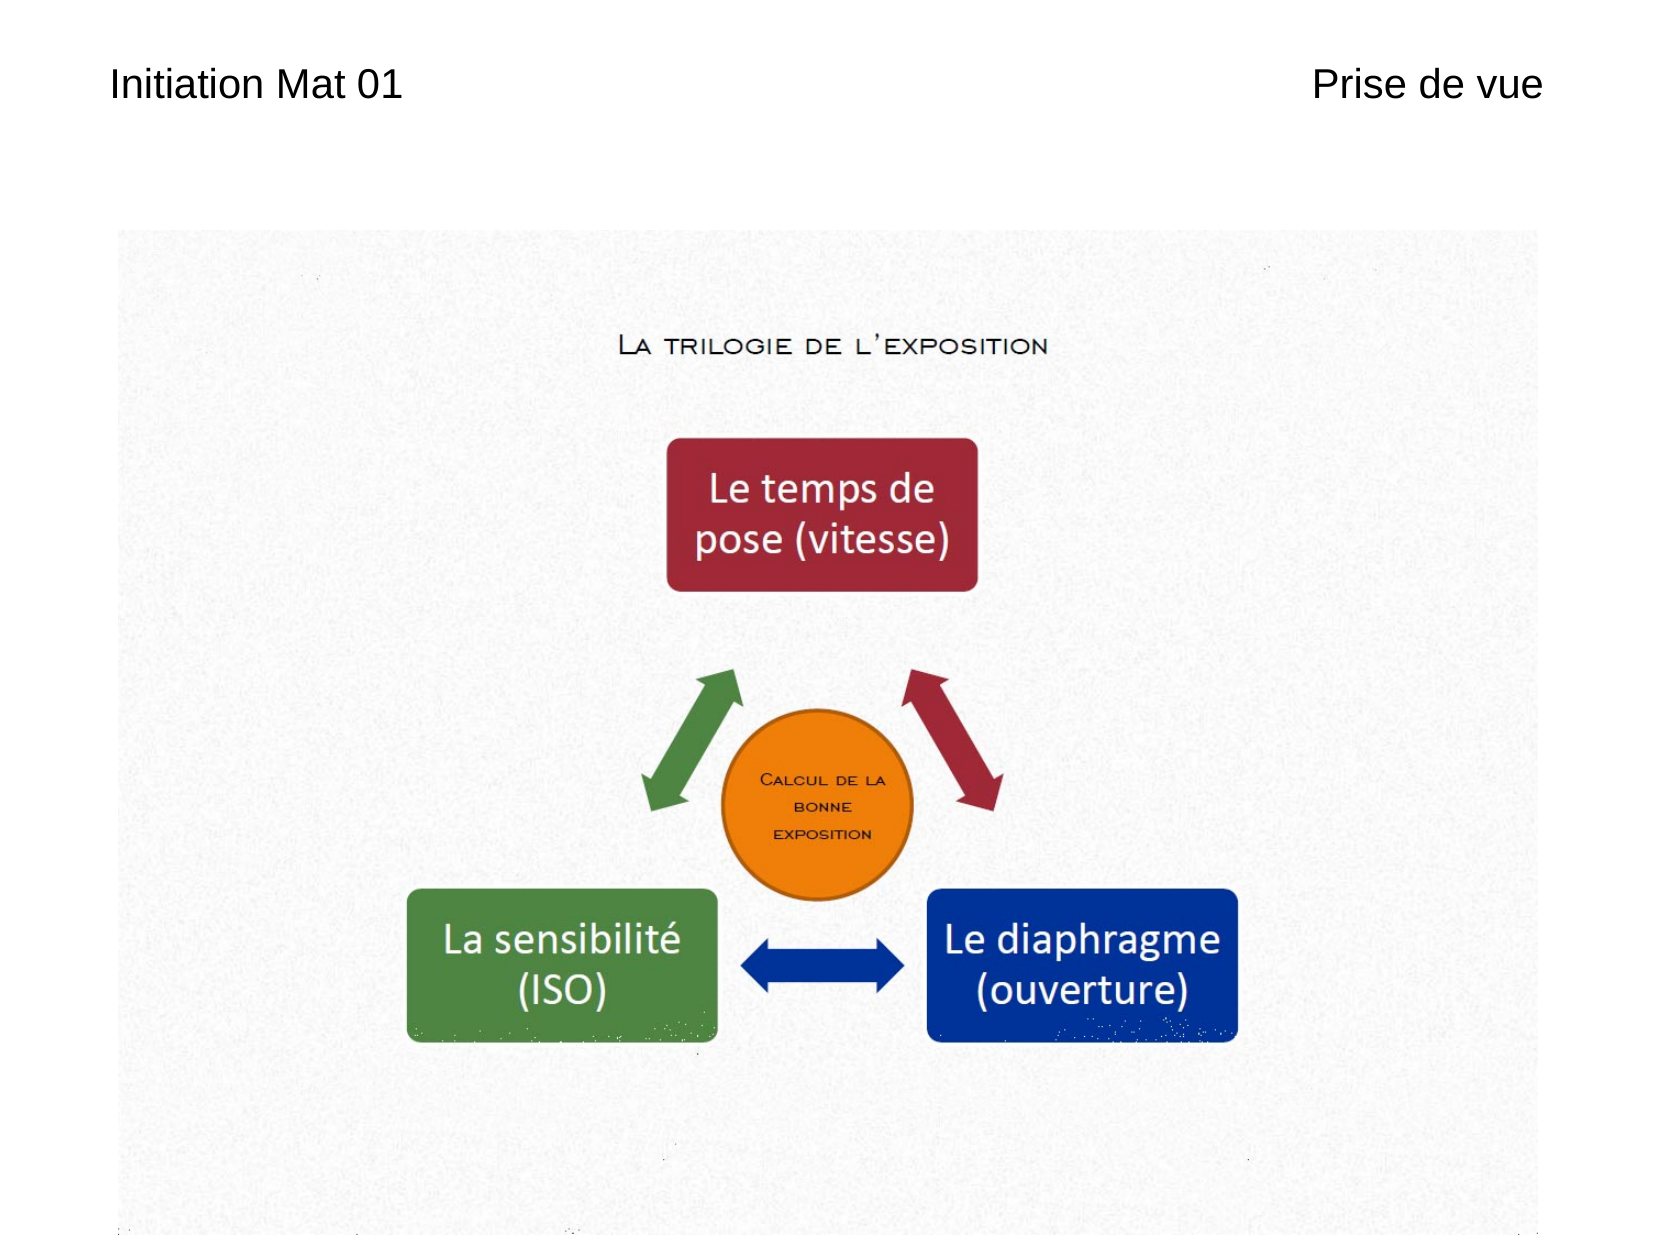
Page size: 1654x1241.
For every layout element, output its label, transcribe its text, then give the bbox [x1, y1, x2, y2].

picture [118, 230, 1538, 1235]
title Initiation Mat 01 Prise de vue [82, 49, 1571, 119]
